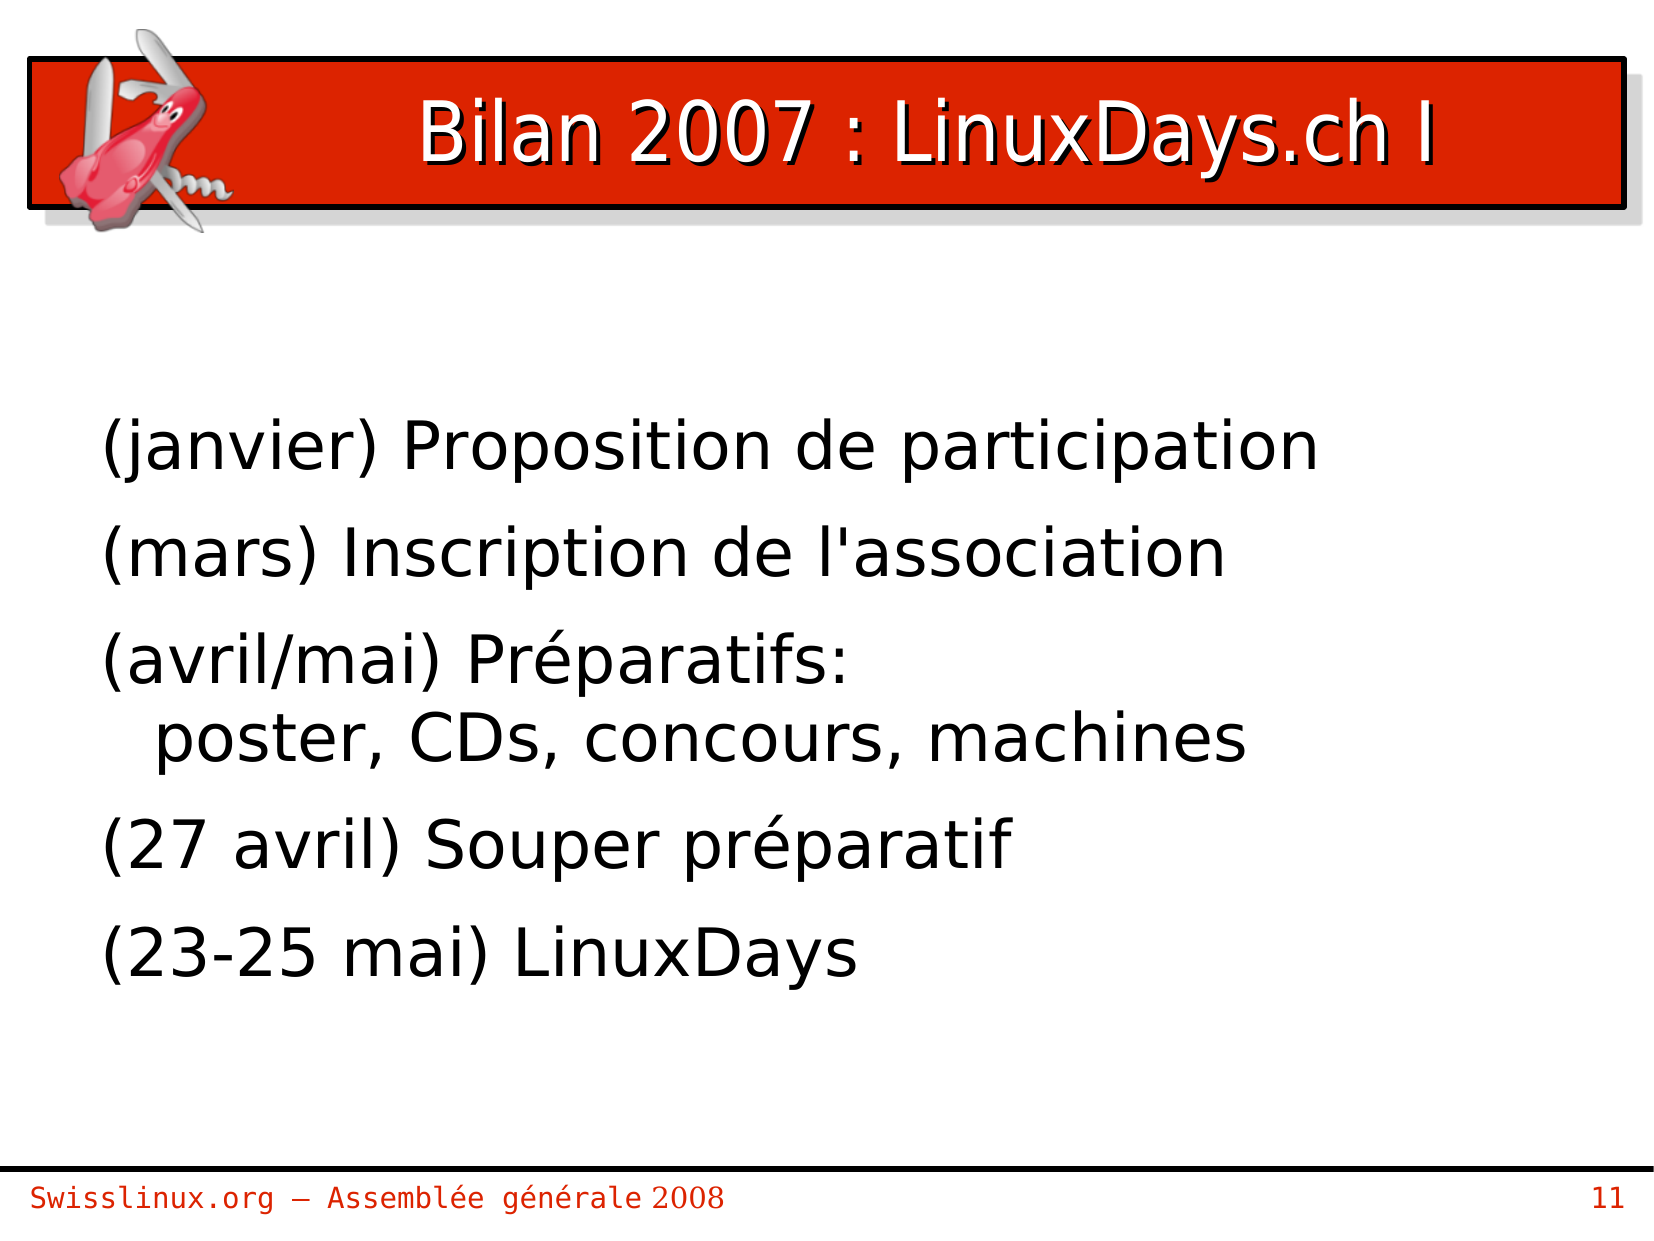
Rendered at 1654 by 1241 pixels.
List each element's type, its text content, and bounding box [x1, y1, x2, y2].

picture [59, 29, 234, 233]
title Bilan 2007 : LinuxDays.ch I [259, 84, 1595, 182]
list (janvier) Proposition de participation (mars) Inscription de l'association (avril/mai) Préparatifs: poster, CDs, concours, machines (27 avril) Souper préparatif (23-25 mai) LinuxDays [82, 290, 1571, 1109]
